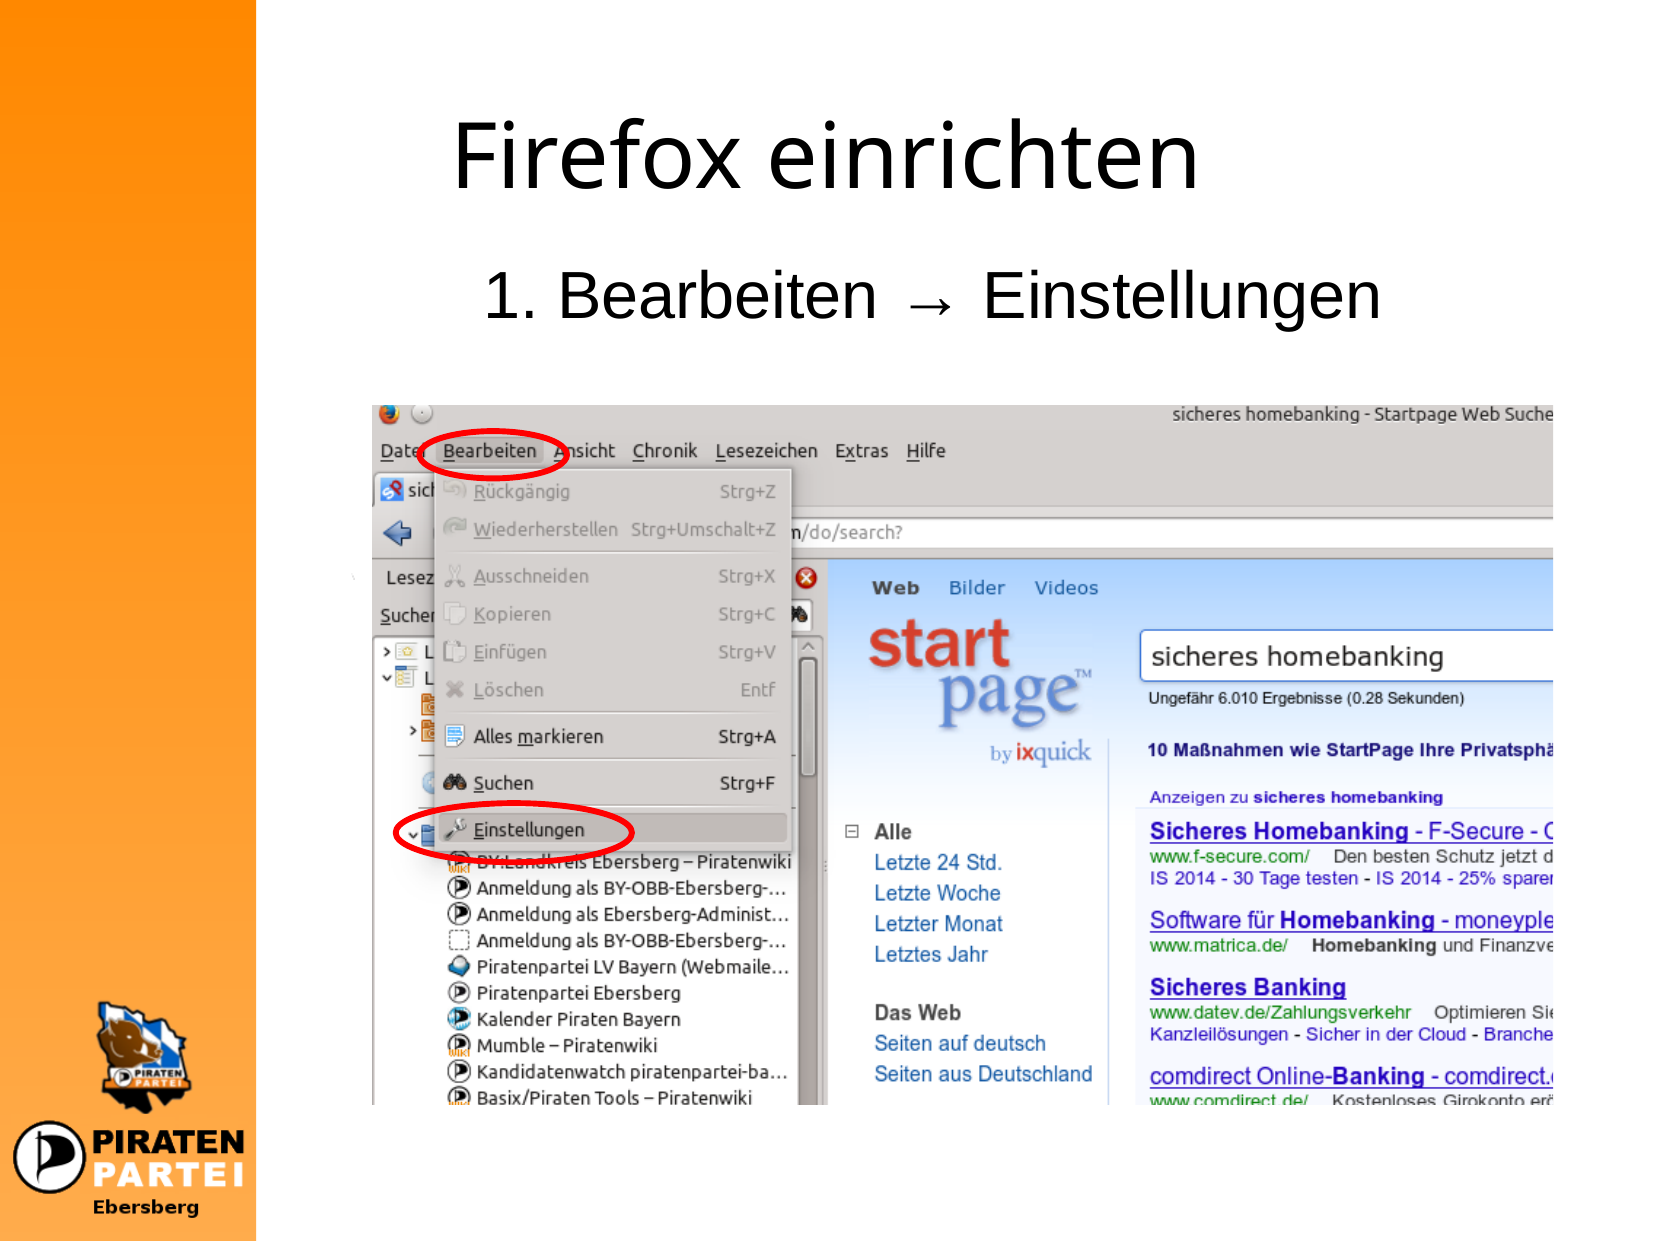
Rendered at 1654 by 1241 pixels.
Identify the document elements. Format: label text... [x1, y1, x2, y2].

subtitle 1. Bearbeiten → Einstellungen [295, 236, 1571, 355]
picture [0, 0, 1654, 1241]
title Firefox einrichten [82, 49, 1571, 257]
